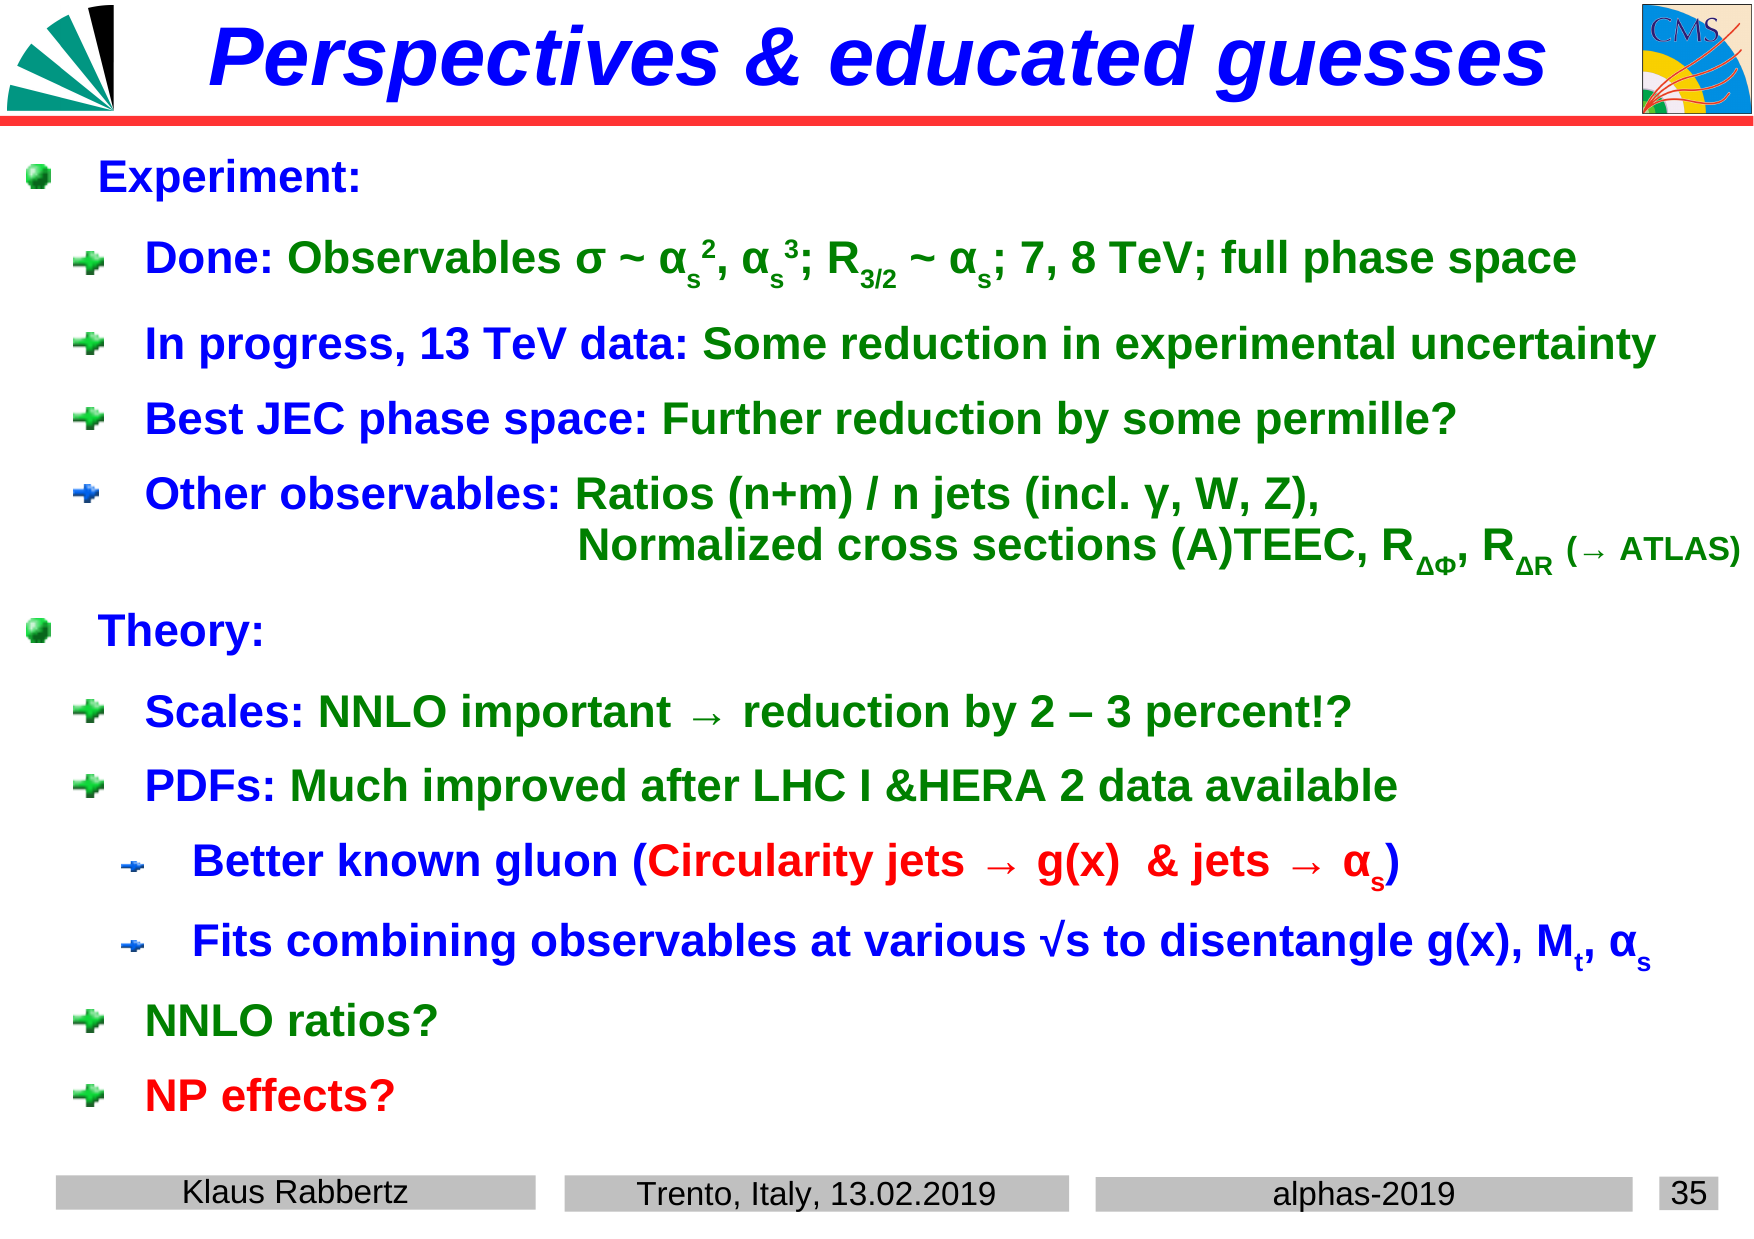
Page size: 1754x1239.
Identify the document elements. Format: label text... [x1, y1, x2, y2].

title Perspectives & educated guesses [129, 0, 1629, 114]
list Experiment: Done: Observables σ ~ αs2, αs3; R3/2 ~ αs; 7, 8 TeV; full phase space In progress, 13 TeV data: Some reduction in experimental uncertainty Best JEC phase space: Further reduction by some permille? Other observables: Ratios (n+m) / n jets (incl. γ, W, Z), Normalized cross sections (A)TEEC, RΔΦ, RΔR (→ ATLAS) Theory: Scales: NNLO important → reduction by 2 – 3 percent!? PDFs: Much improved after LHC I &HERA 2 data available Better known gluon (Circularity jets → g(x) & jets → αs) Fits combining observables at various √s to disentangle g(x), Mt, αs NNLO ratios? NP effects? [14, 151, 1754, 1150]
picture [1642, 4, 1752, 114]
picture [7, 5, 114, 112]
